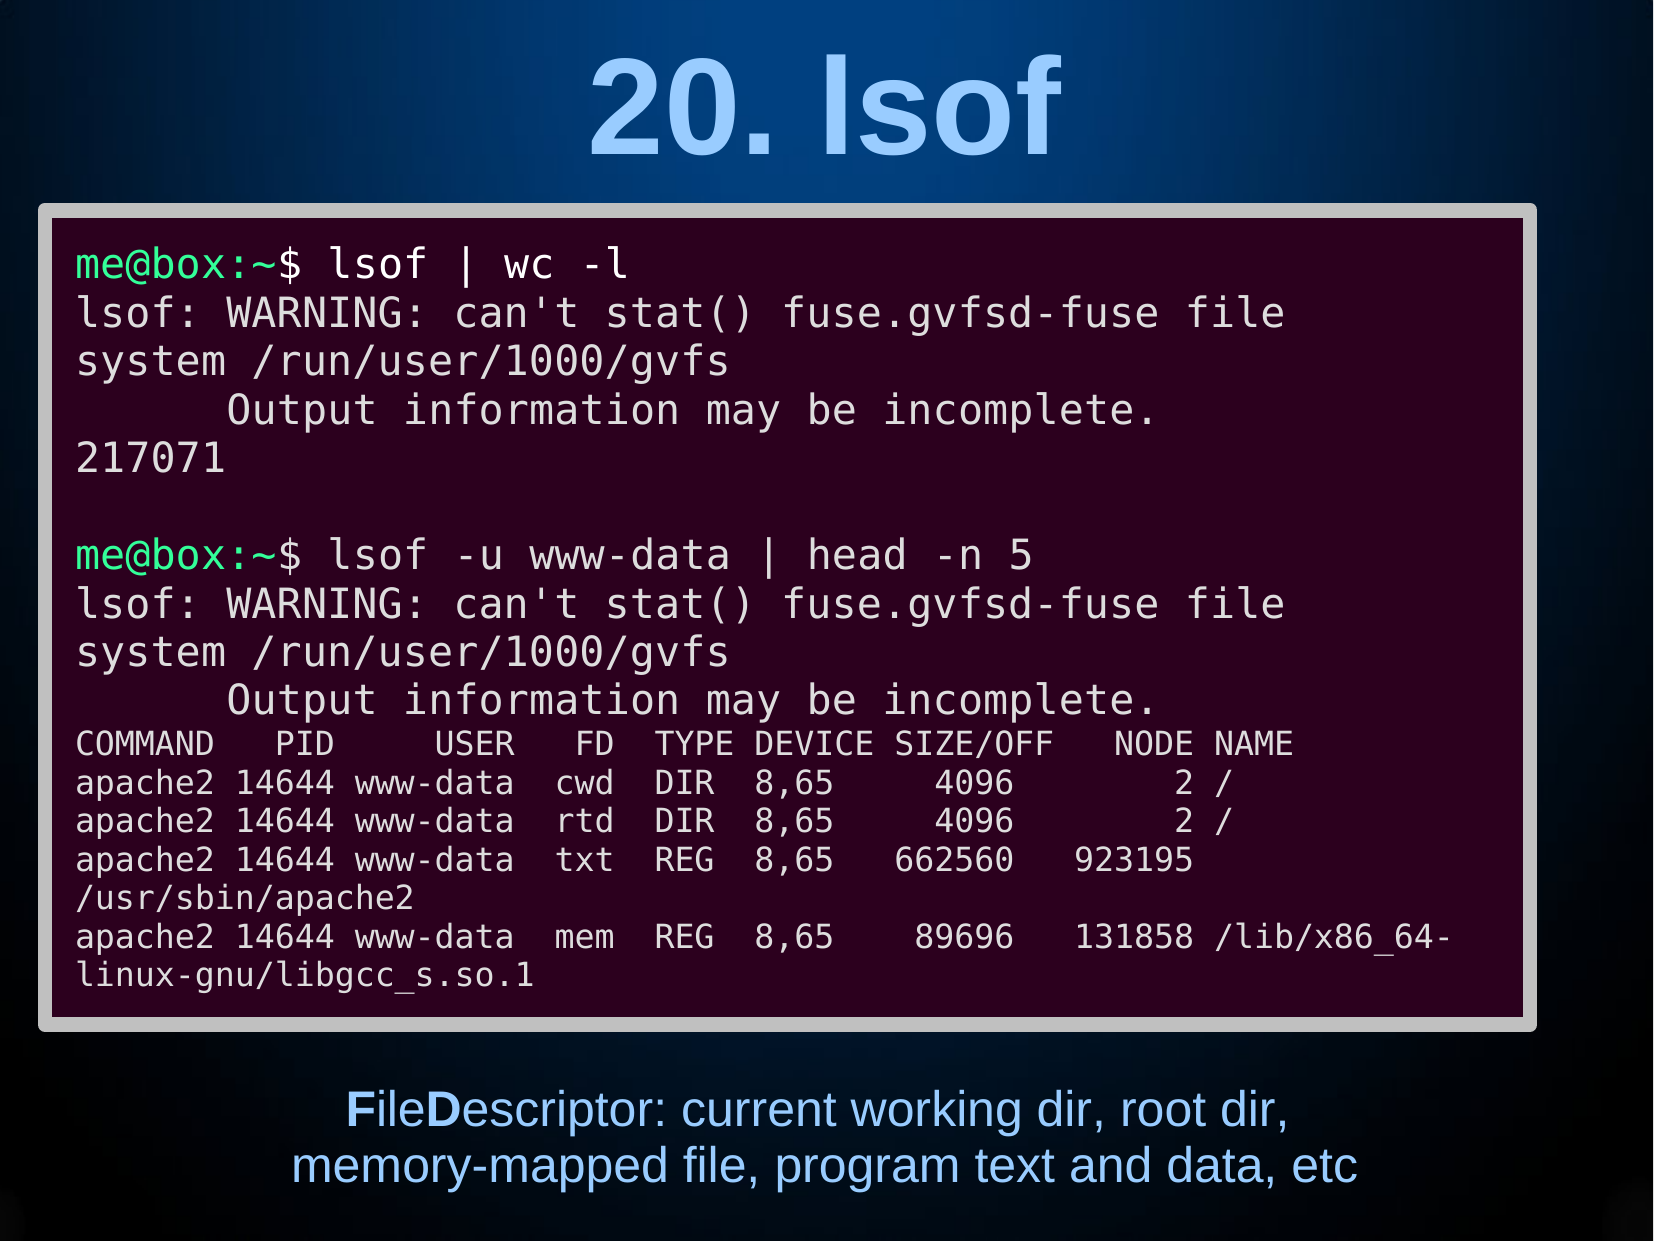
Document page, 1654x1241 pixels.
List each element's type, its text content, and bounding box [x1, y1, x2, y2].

list me@box:~$ lsof | wc -l lsof: WARNING: can't stat() fuse.gvfsd-fuse file system /run/user/1000/gvfs Output information may be incomplete. 217071 me@box:~$ lsof -u www-data | head -n 5 lsof: WARNING: can't stat() fuse.gvfsd-fuse file system /run/user/1000/gvfs Output information may be incomplete. COMMAND PID USER FD TYPE DEVICE SIZE/OFF NODE NAME apache2 14644 www-data cwd DIR 8,65 4096 2 / apache2 14644 www-data rtd DIR 8,65 4096 2 / apache2 14644 www-data txt REG 8,65 662560 923195 /usr/sbin/apache2 apache2 14644 www-data mem REG 8,65 89696 131858 /lib/x86_64-linux-gnu/libgcc_s.so.1 [45, 210, 1531, 1025]
title FileDescriptor: current working dir, root dir, memory-mapped file, program text and data, etc [0, 1033, 1651, 1241]
picture [0, 0, 1654, 1241]
title 20. lsof [0, 2, 1651, 211]
